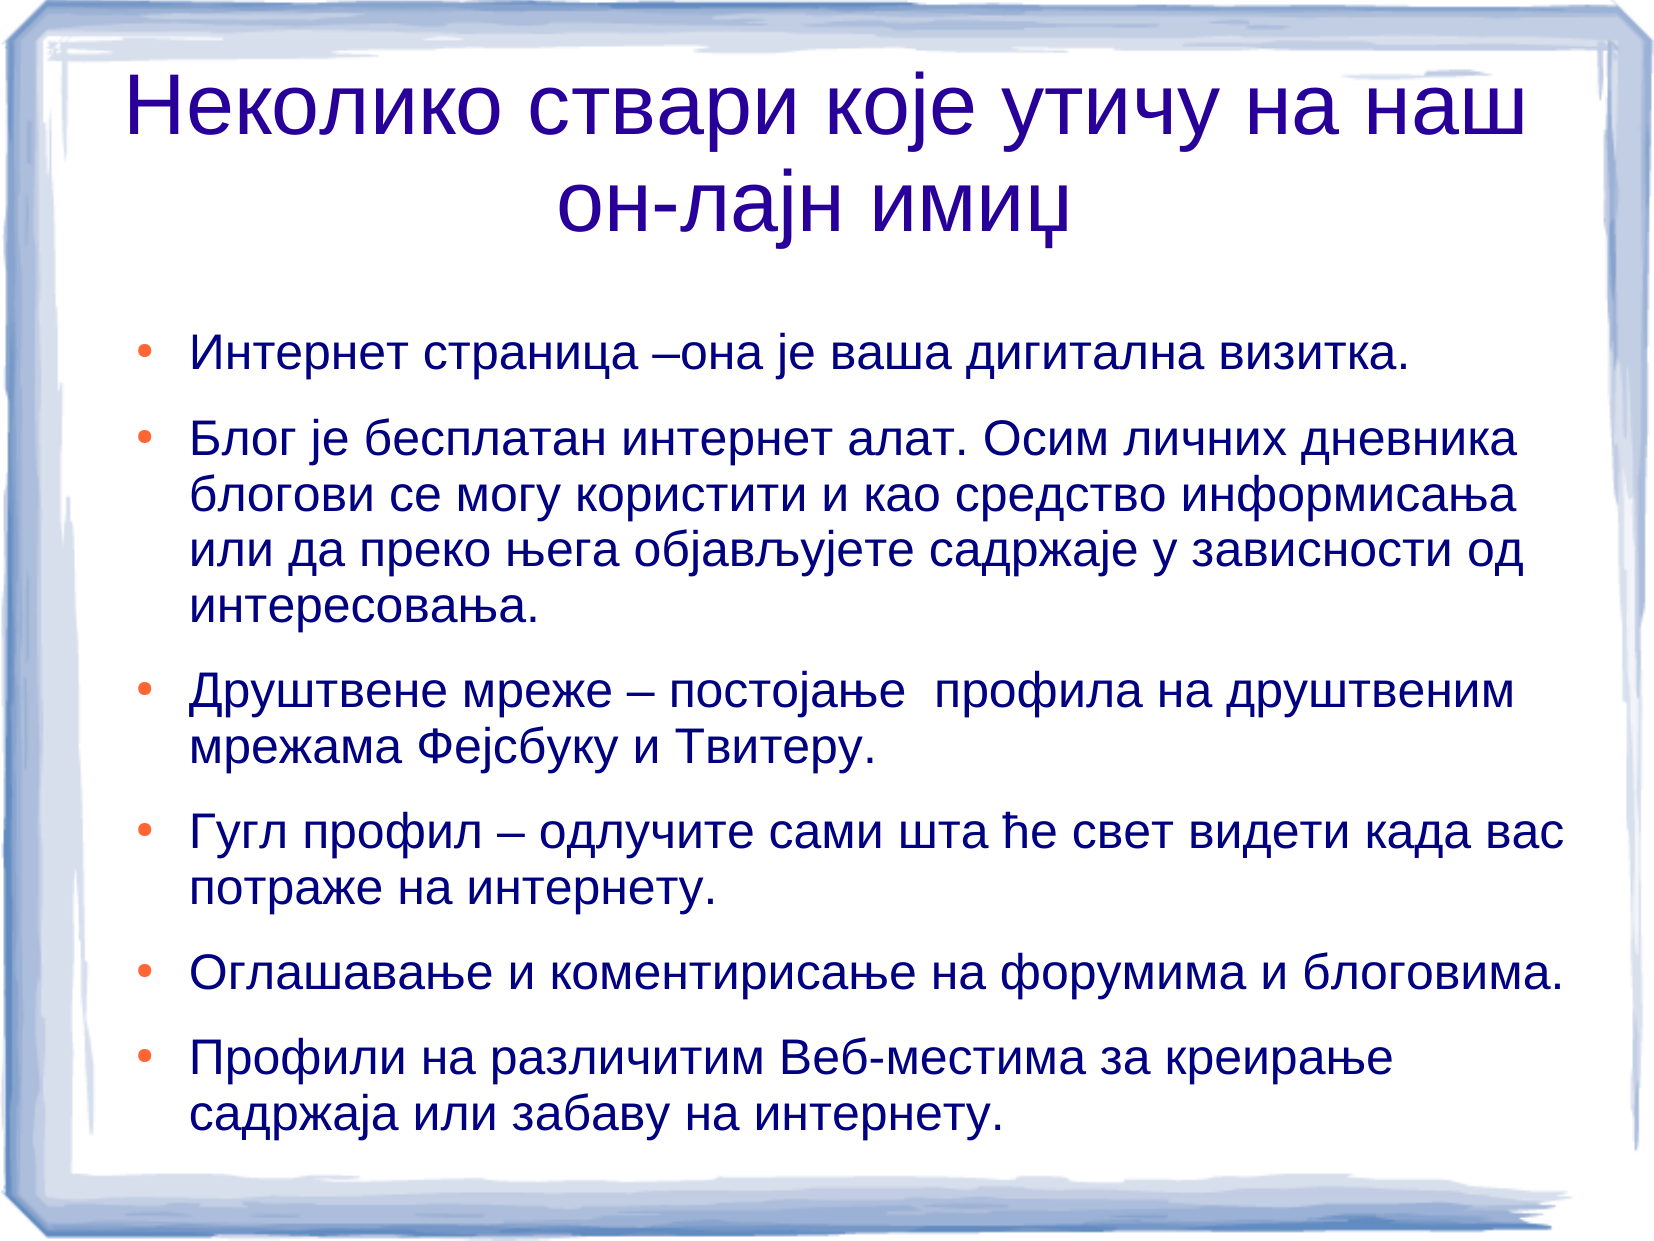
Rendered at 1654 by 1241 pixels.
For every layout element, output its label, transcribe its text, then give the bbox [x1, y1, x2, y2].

list Интернет страница –она је ваша дигитална визитка. Блог је бесплатан интернет алат. Осим личних дневника блогови се могу користити и као средство информисања или да преко њега објављујете садржаје у зависности од интересовања. Друштвене мреже – постојање профила на друштвеним мрежама Фејсбуку и Твитеру. Гугл профил – одлучите сами шта ће свет видети када вас потраже на интернету. Оглашавање и коментирисање на форумима и блоговима. Профили на различитим Веб-местима за креирање садржаја или забаву на интернету. [118, 324, 1571, 1141]
picture [0, 0, 1654, 1241]
title Неколико ствари које утичу на наш он-лајн имиџ [82, 49, 1571, 257]
